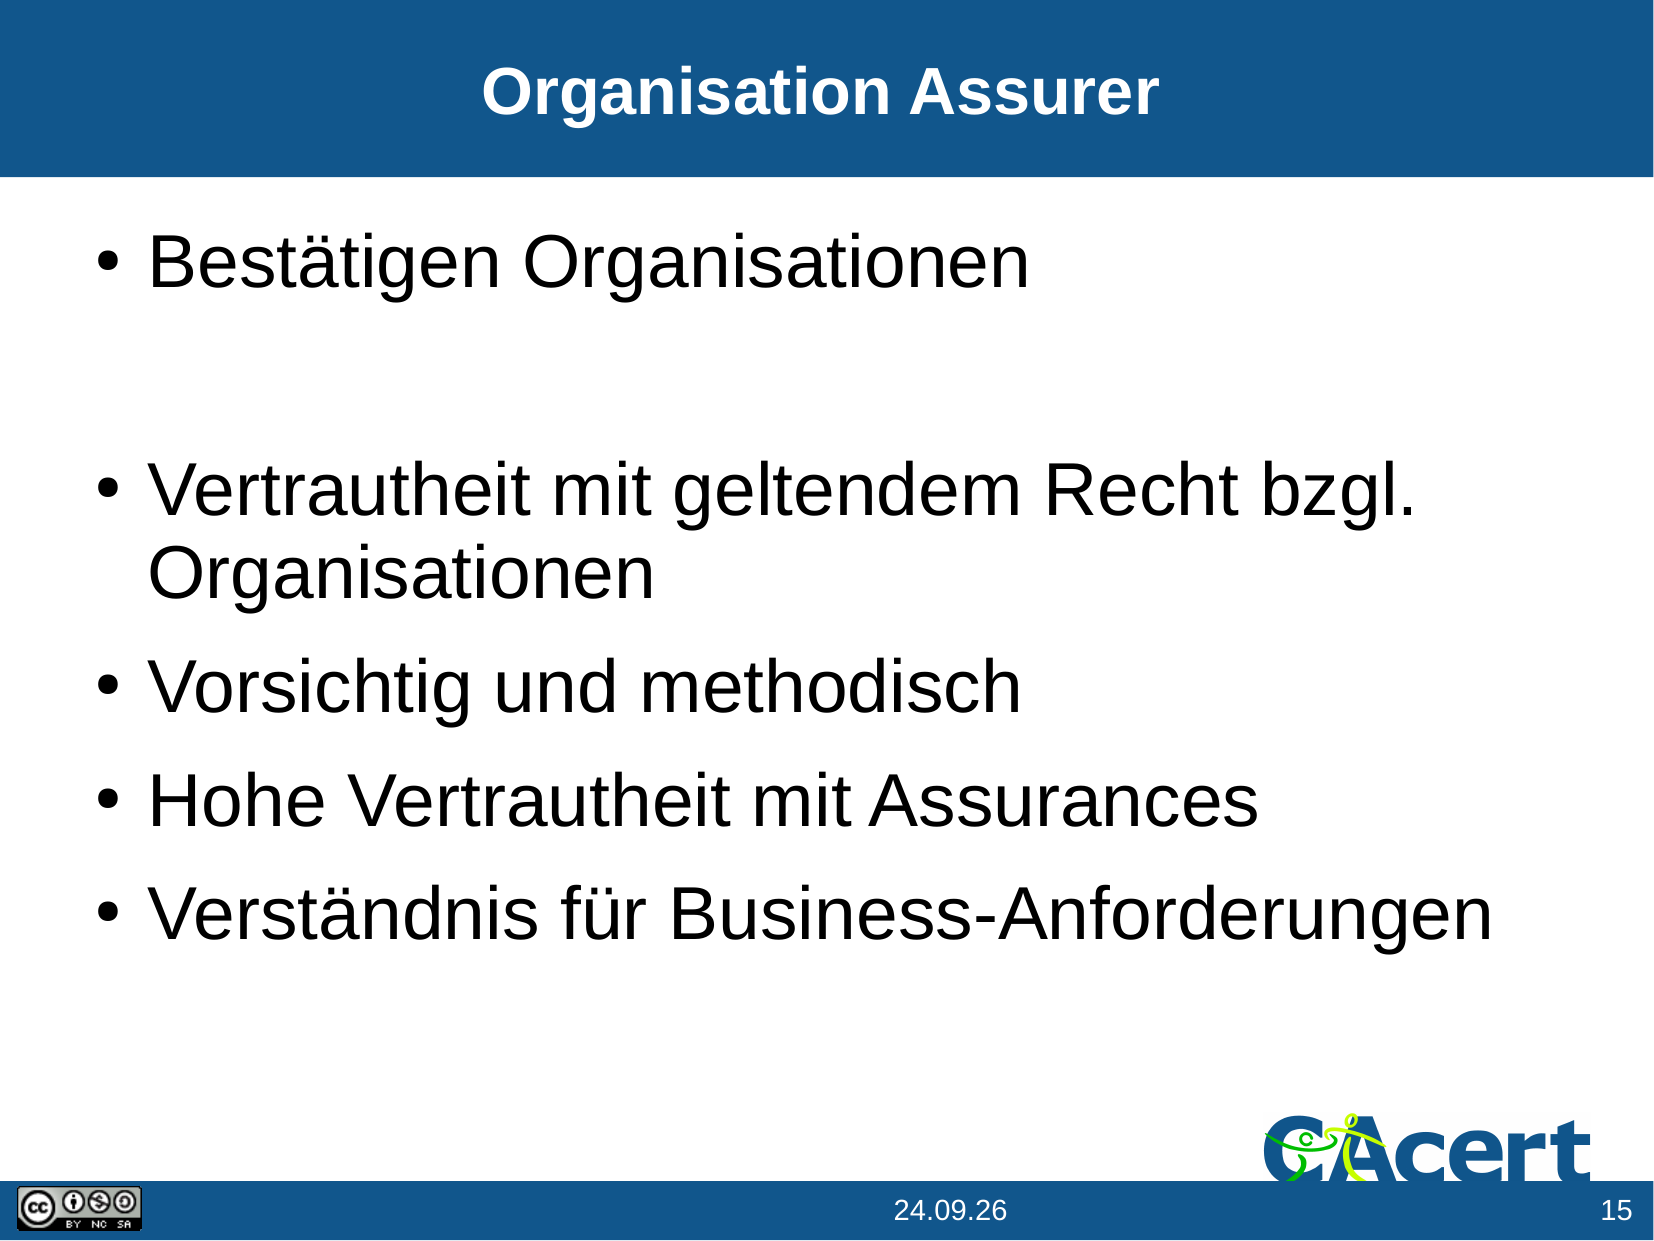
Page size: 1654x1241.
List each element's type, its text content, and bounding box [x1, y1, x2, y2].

picture [1263, 1112, 1591, 1181]
list Bestätigen Organisationen Vertrautheit mit geltendem Recht bzgl. Organisationen Vorsichtig und methodisch Hohe Vertrautheit mit Assurances Verständnis für Business-Anforderungen [76, 220, 1565, 1093]
picture [17, 1186, 142, 1231]
title Organisation Assurer [76, 17, 1565, 166]
